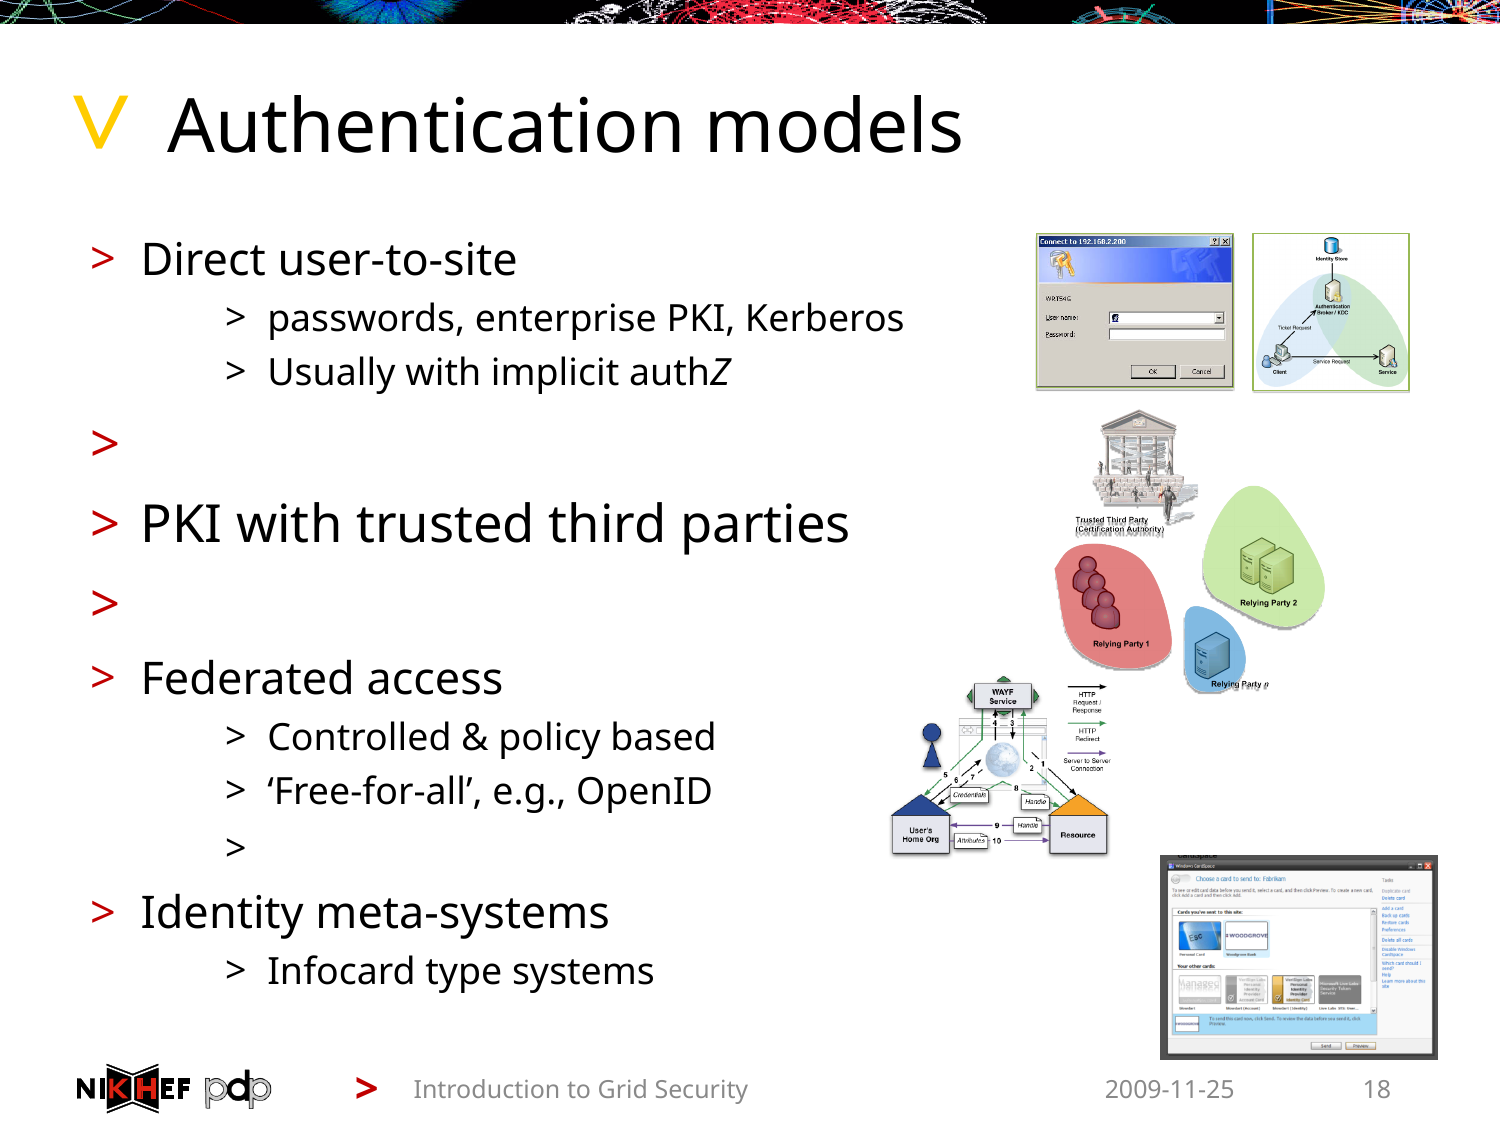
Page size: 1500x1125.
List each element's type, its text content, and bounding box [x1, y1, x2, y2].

title Authentication models [152, 56, 1426, 188]
picture [1037, 234, 1233, 387]
picture [878, 403, 1325, 864]
picture [1160, 855, 1438, 1060]
list Direct user-to-site passwords, enterprise PKI, Kerberos Usually with implicit authZ PKI with trusted third parties Federated access Controlled & policy based ‘Free-for-all’, e.g., OpenID Identity meta-systems Infocard type systems [75, 222, 1426, 1005]
text_box 18 [1347, 1066, 1426, 1102]
text_box 2009-11-25 [1089, 1066, 1266, 1103]
text_box Introduction to Grid Security [398, 1066, 938, 1103]
picture [1253, 234, 1409, 390]
